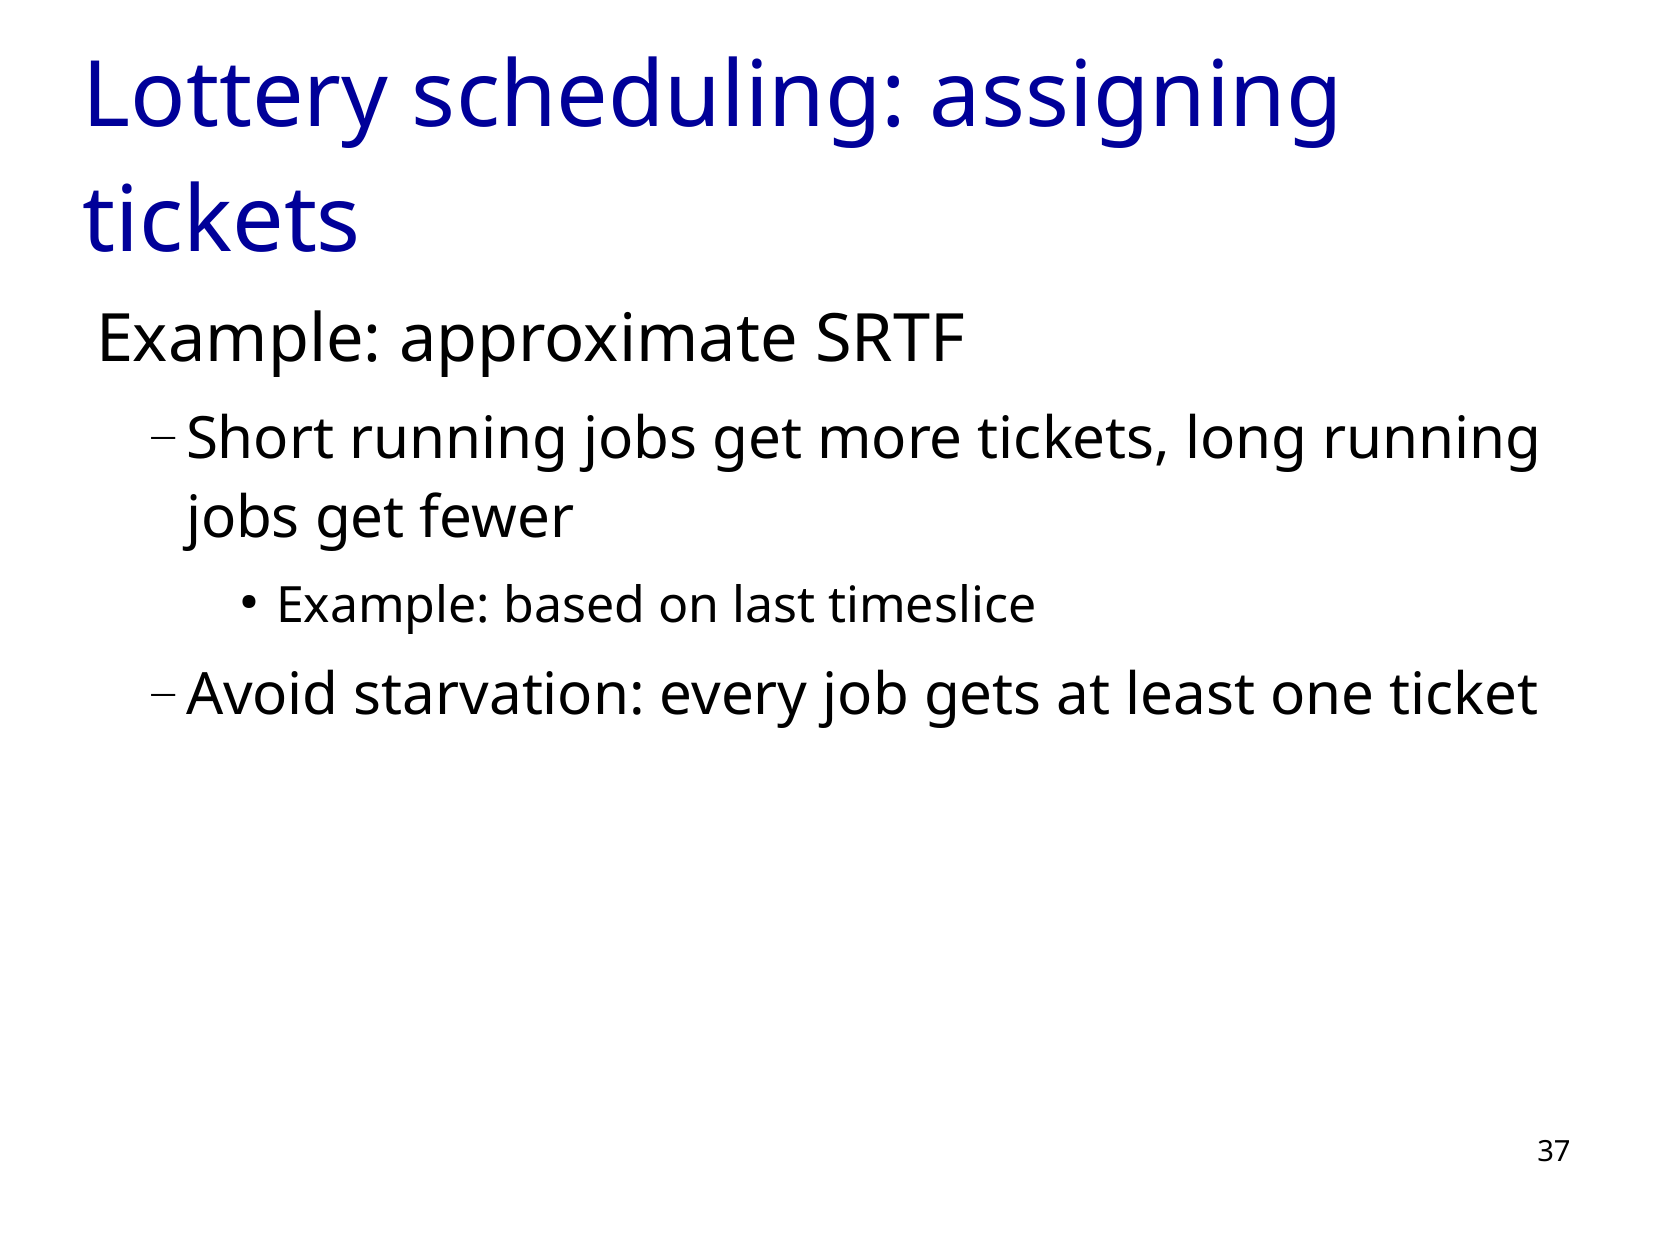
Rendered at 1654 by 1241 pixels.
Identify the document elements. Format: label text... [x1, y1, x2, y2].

title Lottery scheduling: assigning tickets [82, 49, 1571, 257]
list Example: approximate SRTF Short running jobs get more tickets, long running jobs get fewer Example: based on last timeslice Avoid starvation: every job gets at least one ticket [60, 290, 1571, 1096]
